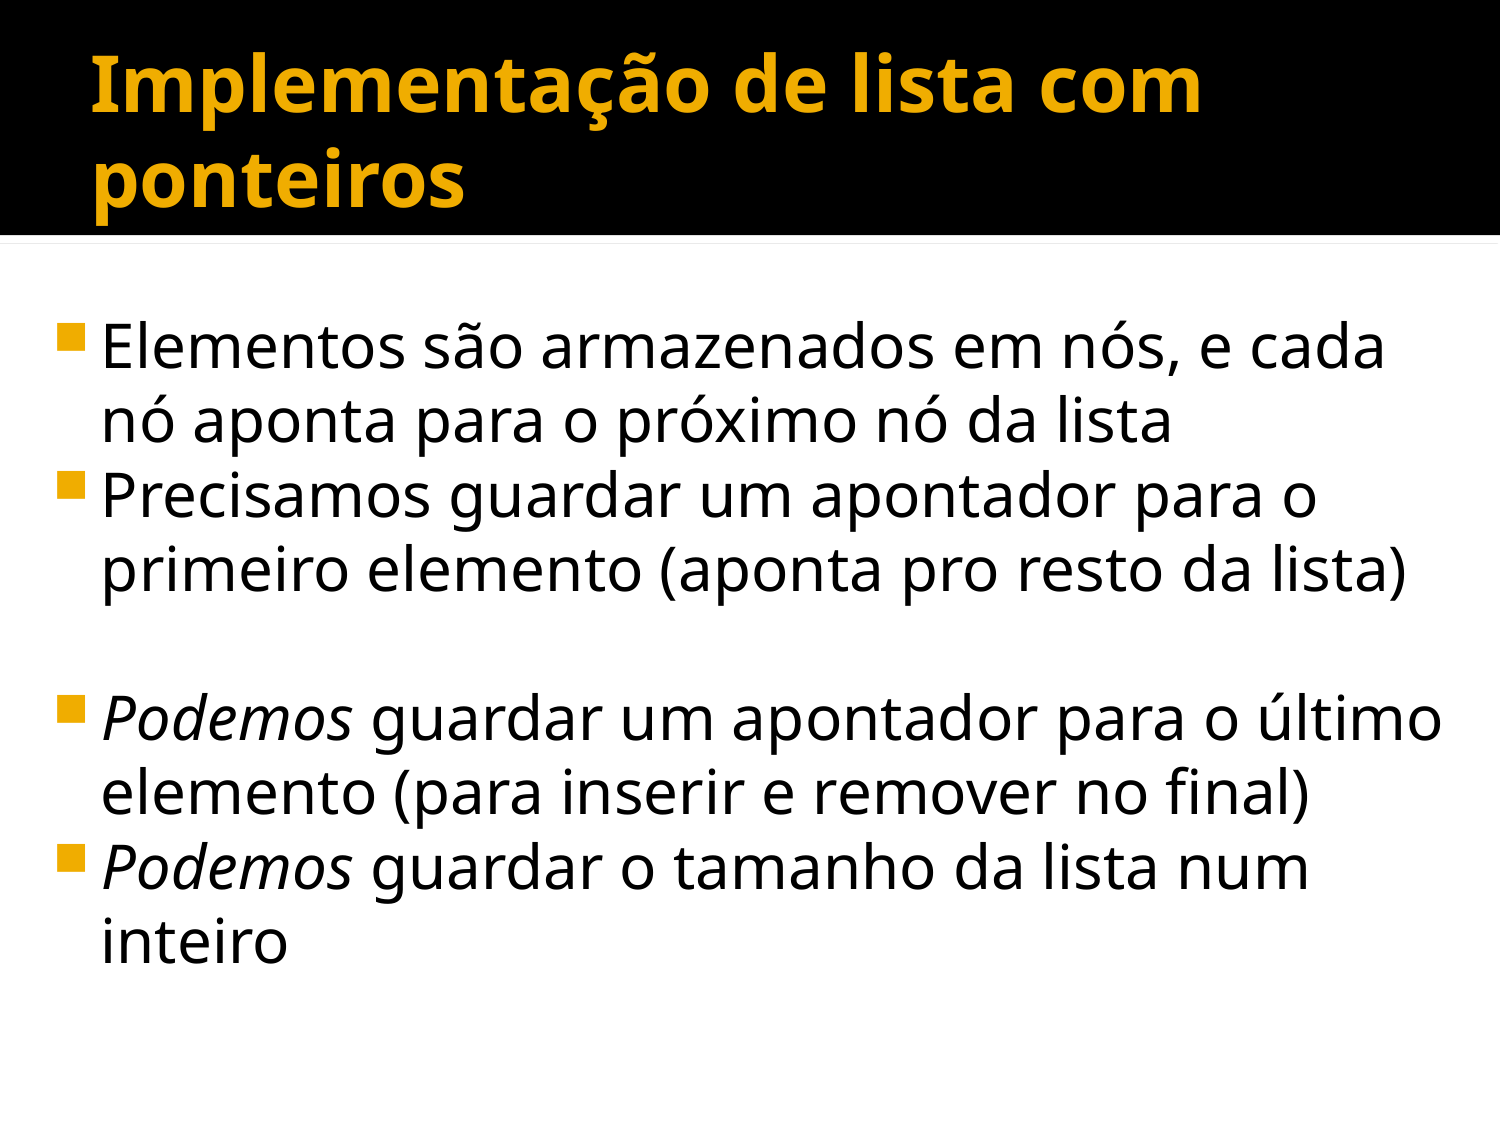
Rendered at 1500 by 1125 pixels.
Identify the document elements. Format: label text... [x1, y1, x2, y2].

title Implementação de lista com ponteiros [75, 25, 1425, 231]
list Elementos são armazenados em nós, e cada nó aponta para o próximo nó da lista Precisamos guardar um apontador para o primeiro elemento (aponta pro resto da lista) Podemos guardar um apontador para o último elemento (para inserir e remover no final) Podemos guardar o tamanho da lista num inteiro [24, 291, 1463, 1050]
